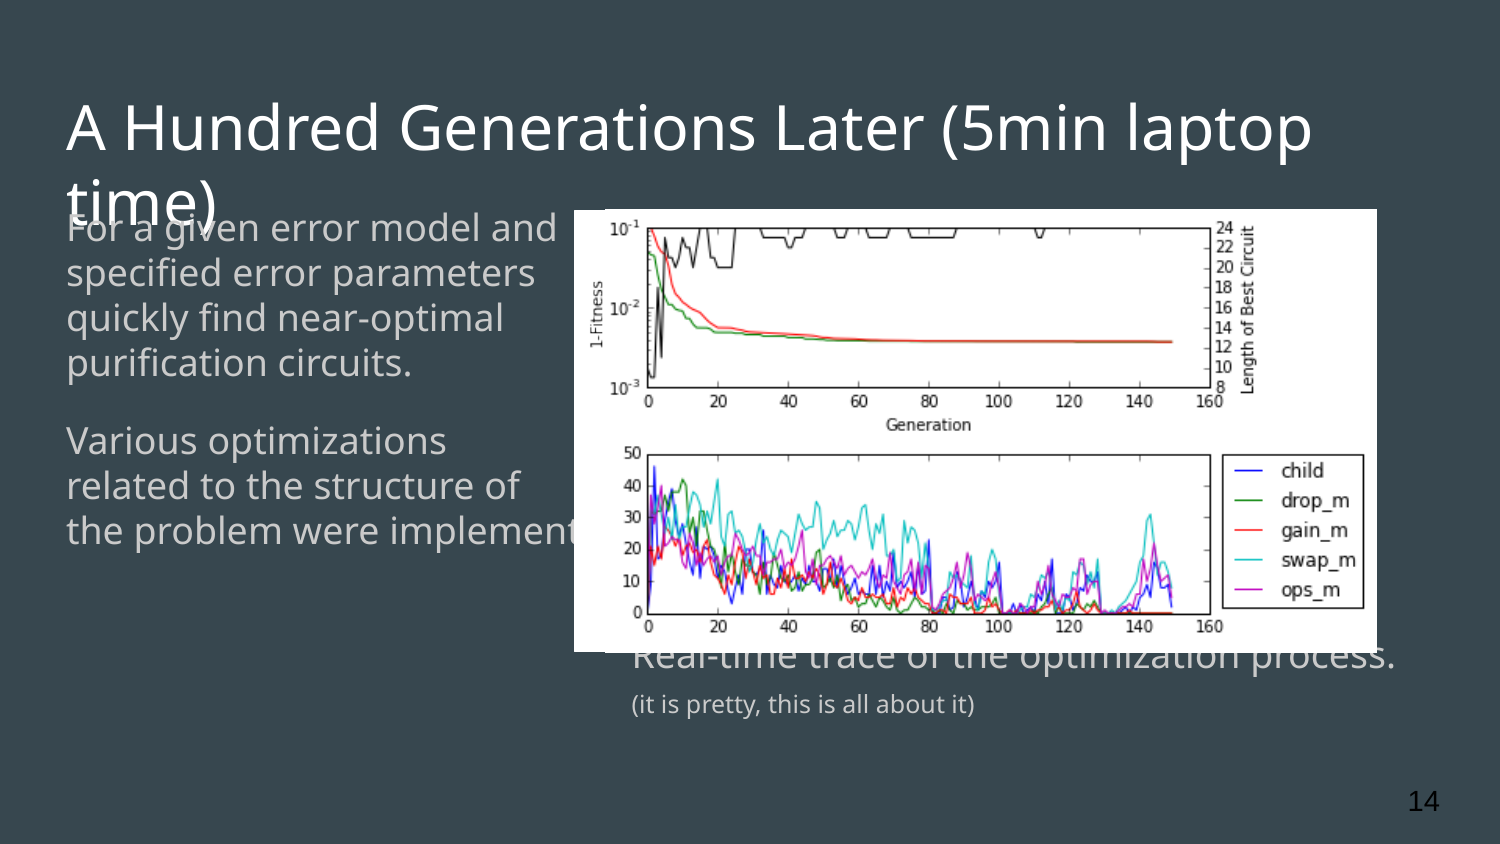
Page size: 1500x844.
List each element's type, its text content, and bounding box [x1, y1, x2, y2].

title A Hundred Generations Later (5min laptop time) [51, 72, 1449, 167]
list For a given error model and specified error parameters quickly find near-optimal purification circuits. Various optimizations related to the structure of the problem were implemented. Real-time trace of the optimization process. (it is pretty, this is all about it) [51, 189, 1449, 750]
slide_number <number> [1392, 767, 1483, 833]
picture [581, 209, 1377, 654]
text_box [574, 210, 581, 652]
